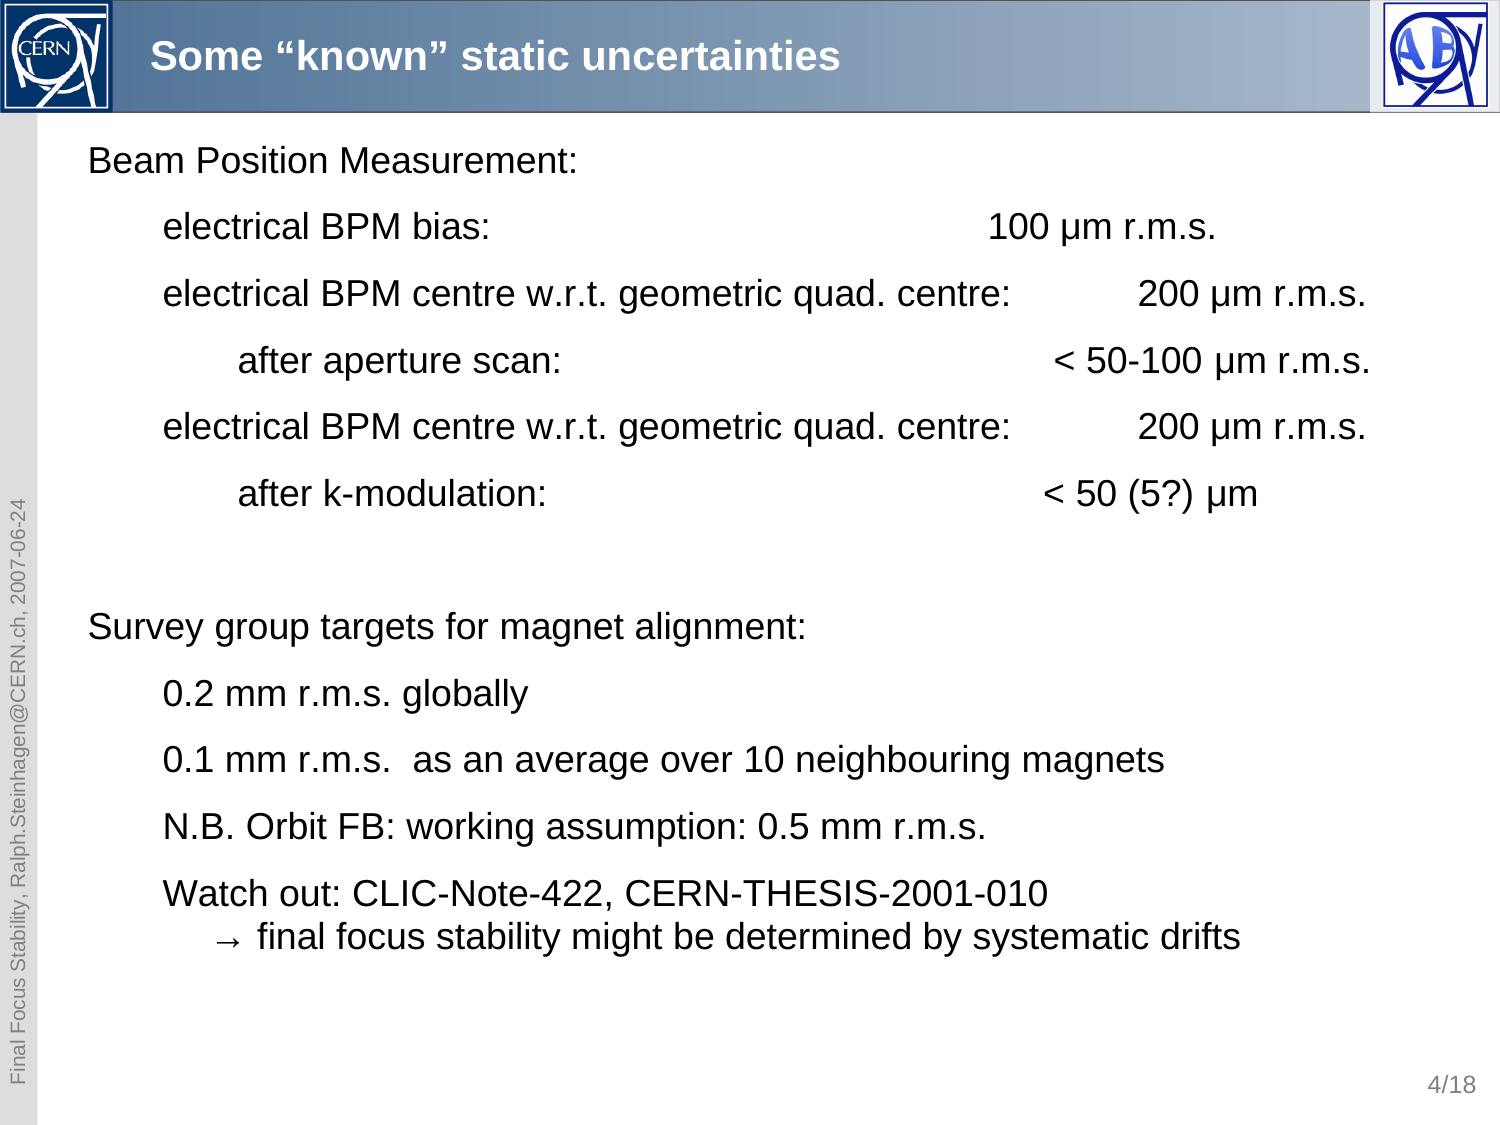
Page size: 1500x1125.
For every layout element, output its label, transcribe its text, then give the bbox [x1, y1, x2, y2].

picture [1382, 1, 1489, 108]
title Some “known” static uncertainties [150, 7, 1201, 106]
picture [0, 0, 113, 113]
list Beam Position Measurement: electrical BPM bias: 100 μm r.m.s. electrical BPM centre w.r.t. geometric quad. centre: 200 μm r.m.s. after aperture scan: < 50-100 μm r.m.s. electrical BPM centre w.r.t. geometric quad. centre: 200 μm r.m.s. after k-modulation: < 50 (5?) μm Survey group targets for magnet alignment: 0.2 mm r.m.s. globally 0.1 mm r.m.s. as an average over 10 neighbouring magnets N.B. Orbit FB: working assumption: 0.5 mm r.m.s. Watch out: CLIC-Note-422, CERN-THESIS-2001-010 → final focus stability might be determined by systematic drifts [87, 137, 1438, 1016]
